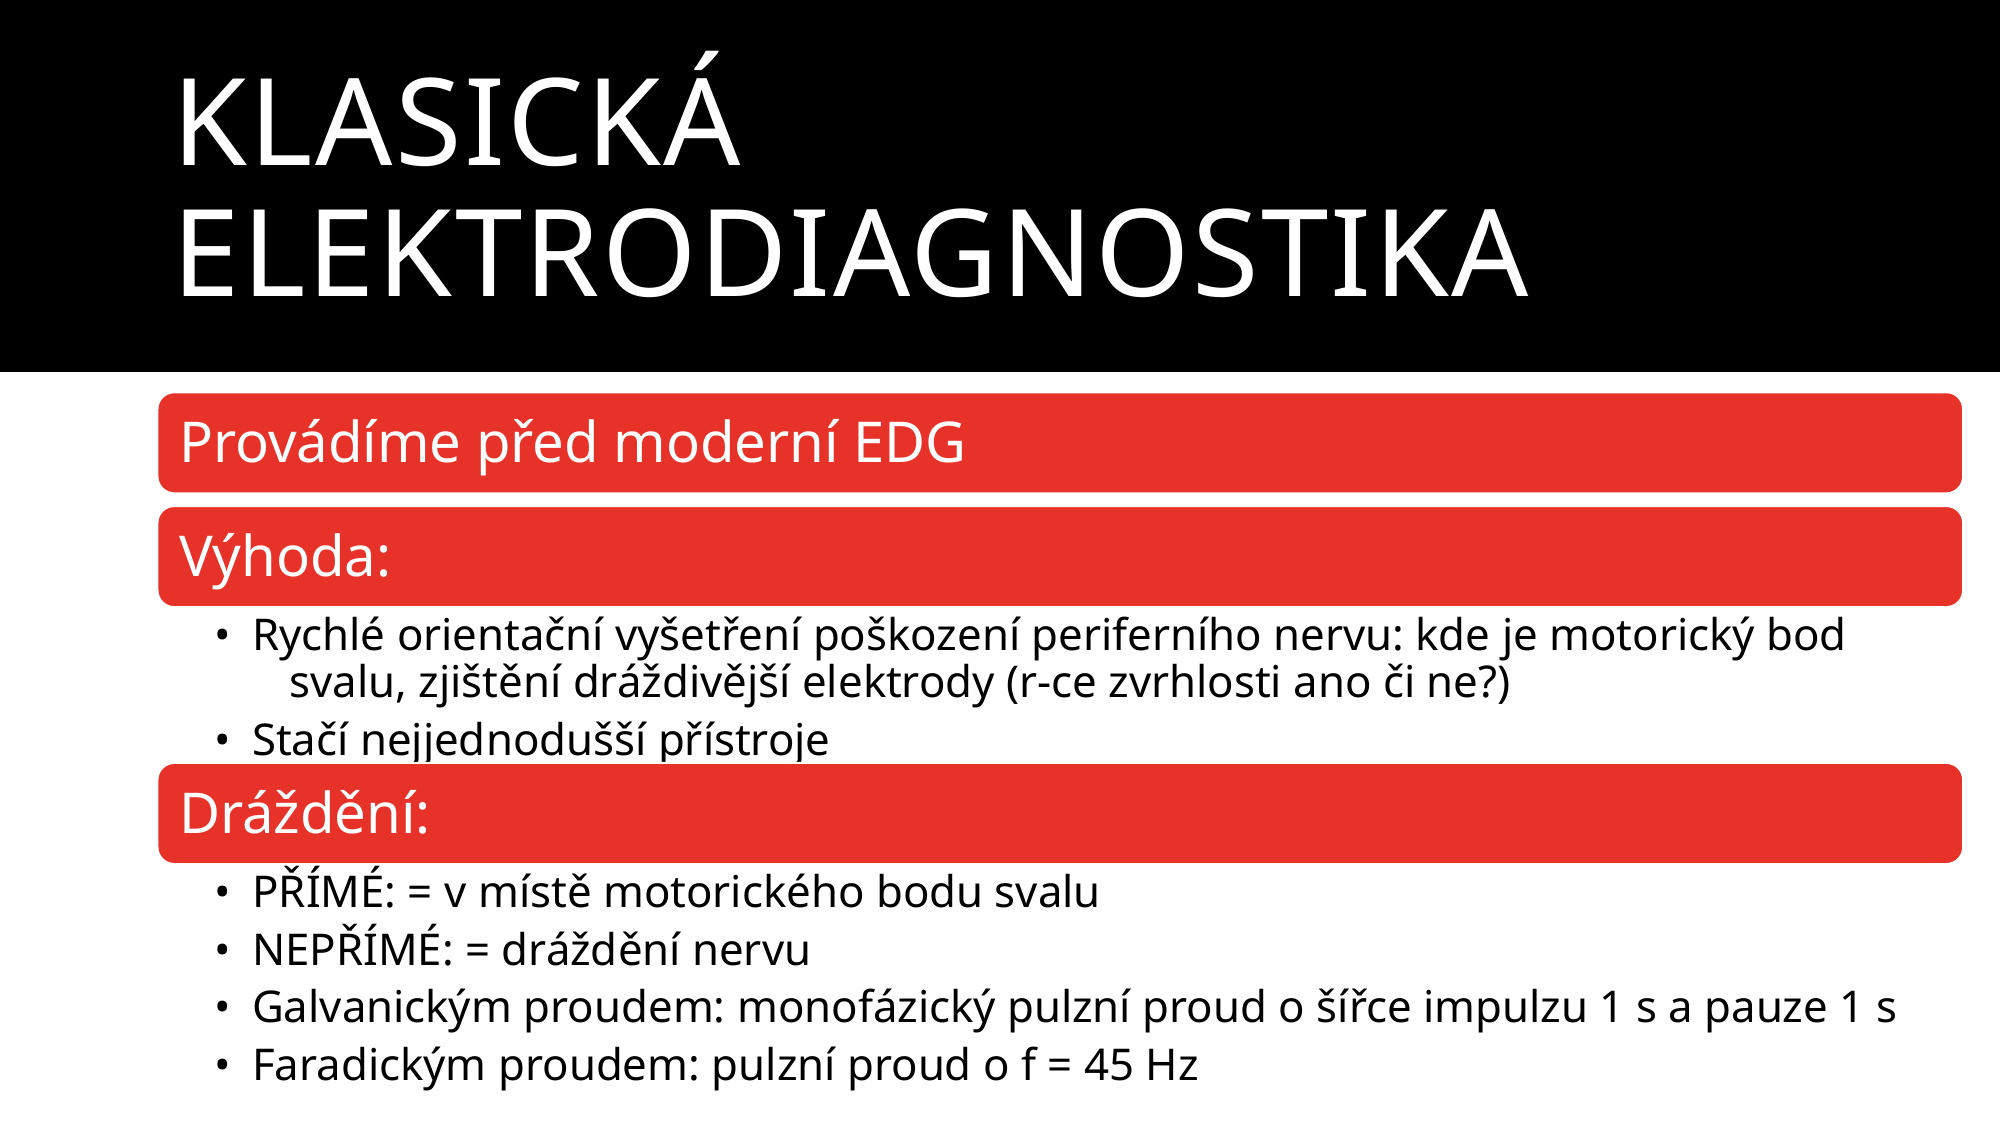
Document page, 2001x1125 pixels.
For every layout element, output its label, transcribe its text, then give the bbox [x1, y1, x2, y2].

title KLASICKÁ ELEKTRODIAGNOSTIKA [157, 52, 1842, 332]
text_box Dráždění: [157, 762, 1964, 864]
text_box Provádíme před moderní EDG [157, 392, 1964, 494]
text_box PŘÍMÉ: = v místě motorického bodu svalu NEPŘÍMÉ: = dráždění nervu Galvanickým proudem: monofázický pulzní proud o šířce impulzu 1 s a pauze 1 s Faradickým proudem: pulzní proud o f = 45 Hz [157, 864, 1964, 1085]
text_box Výhoda: [157, 506, 1964, 607]
text_box Rychlé orientační vyšetření poškození periferního nervu: kde je motorický bod svalu, zjištění dráždivější elektrody (r-ce zvrhlosti ano či ne?) Stačí nejjednodušší přístroje [157, 607, 1964, 763]
